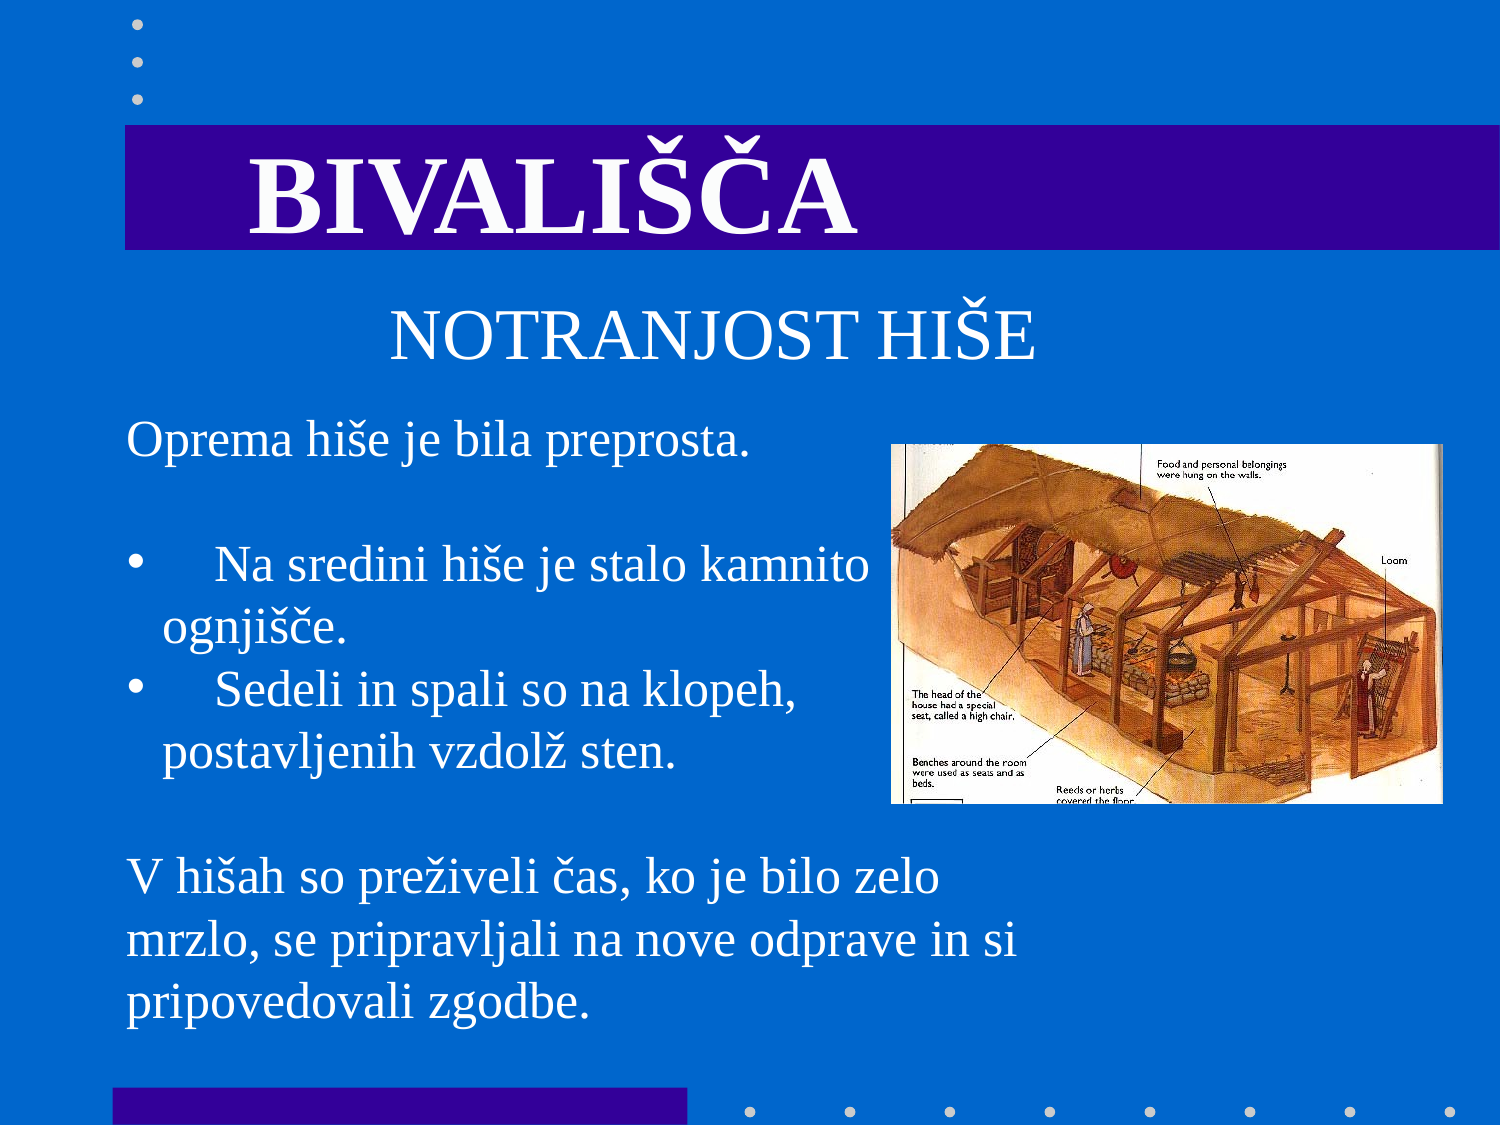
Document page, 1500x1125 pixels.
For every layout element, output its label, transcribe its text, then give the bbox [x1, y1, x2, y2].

text_box BIVALIŠČA [233, 113, 874, 264]
text_box NOTRANJOST HIŠE [374, 278, 1055, 382]
text_box Oprema hiše je bila preprosta. Na sredini hiše je stalo kamnito ognjišče. Sedeli in spali so na klopeh, postavljenih vzdolž sten. V hišah so preživeli čas, ko je bilo zelo mrzlo, se pripravljali na nove odprave in si pripovedovali zgodbe. [112, 397, 1046, 1037]
picture [891, 444, 1443, 804]
